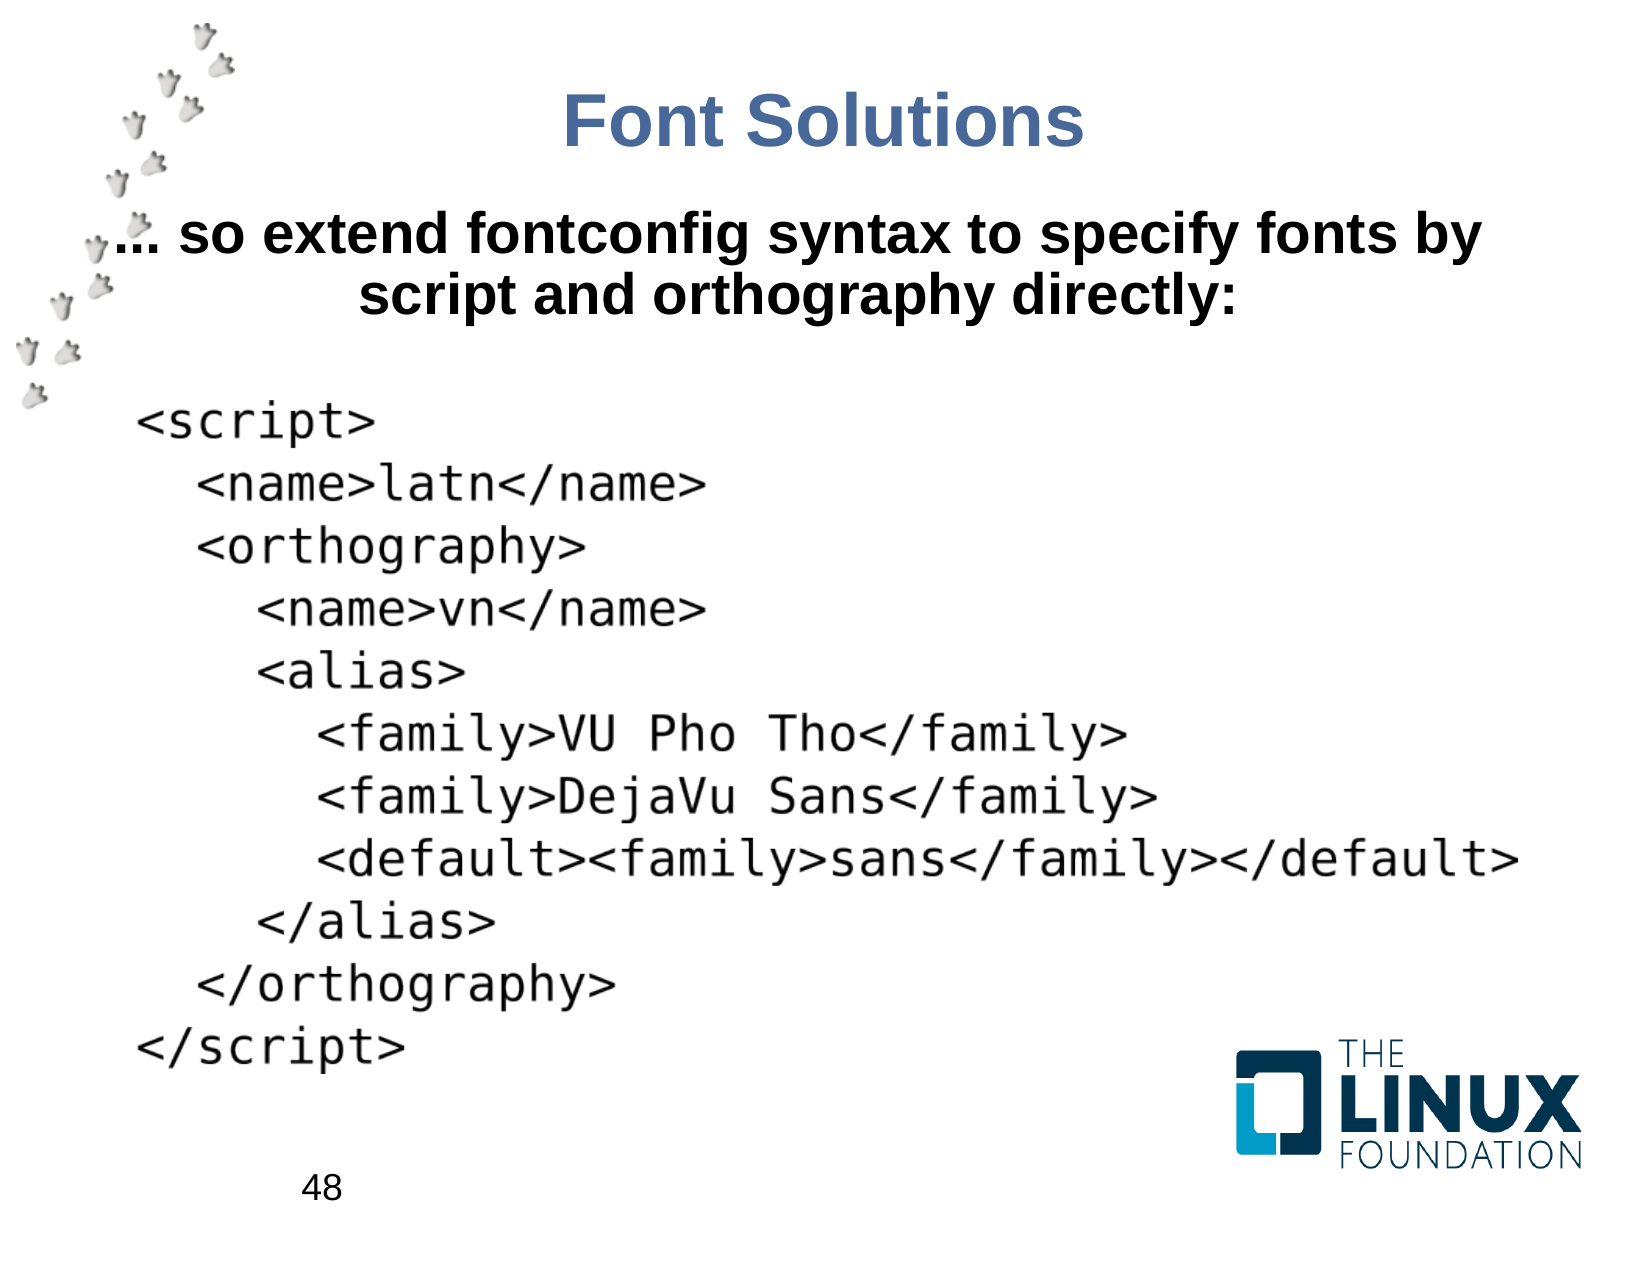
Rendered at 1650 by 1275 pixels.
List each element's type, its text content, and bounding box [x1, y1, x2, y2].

text_box ... so extend fontconfig syntax to specify fonts by script and orthography directly: [98, 198, 1599, 339]
title Font Solutions [135, 63, 1515, 184]
picture [16, 23, 1613, 1200]
